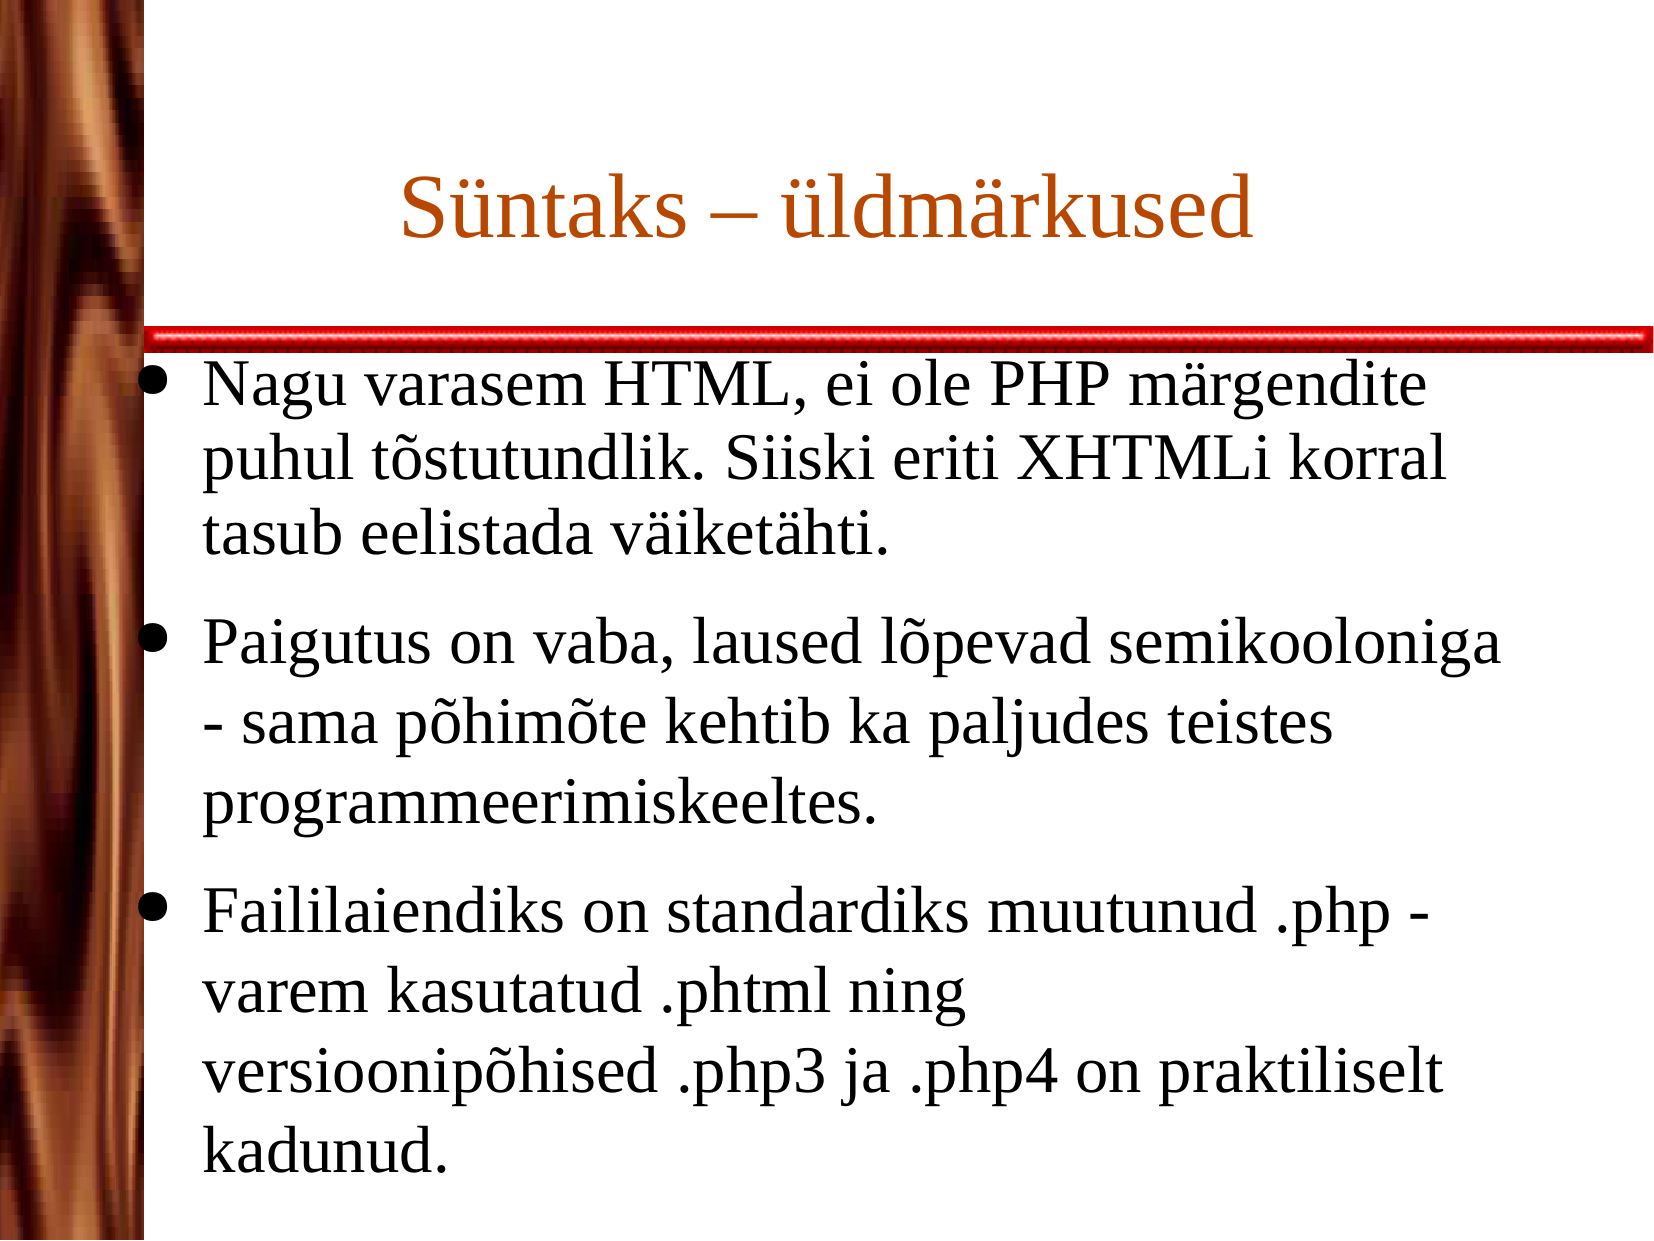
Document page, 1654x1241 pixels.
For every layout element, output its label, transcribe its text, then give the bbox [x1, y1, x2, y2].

list Nagu varasem HTML, ei ole PHP märgendite puhul tõstutundlik. Siiski eriti XHTMLi korral tasub eelistada väiketähti. Paigutus on vaba, laused lõpevad semikooloniga - sama põhimõte kehtib ka paljudes teistes programmeerimiskeeltes. Faililaiendiks on standardiks muutunud .php - varem kasutatud .phtml ning versioonipõhised .php3 ja .php4 on praktiliselt kadunud. [121, 344, 1533, 1197]
picture [0, 0, 1654, 1240]
title Süntaks – üldmärkused [121, 100, 1533, 312]
